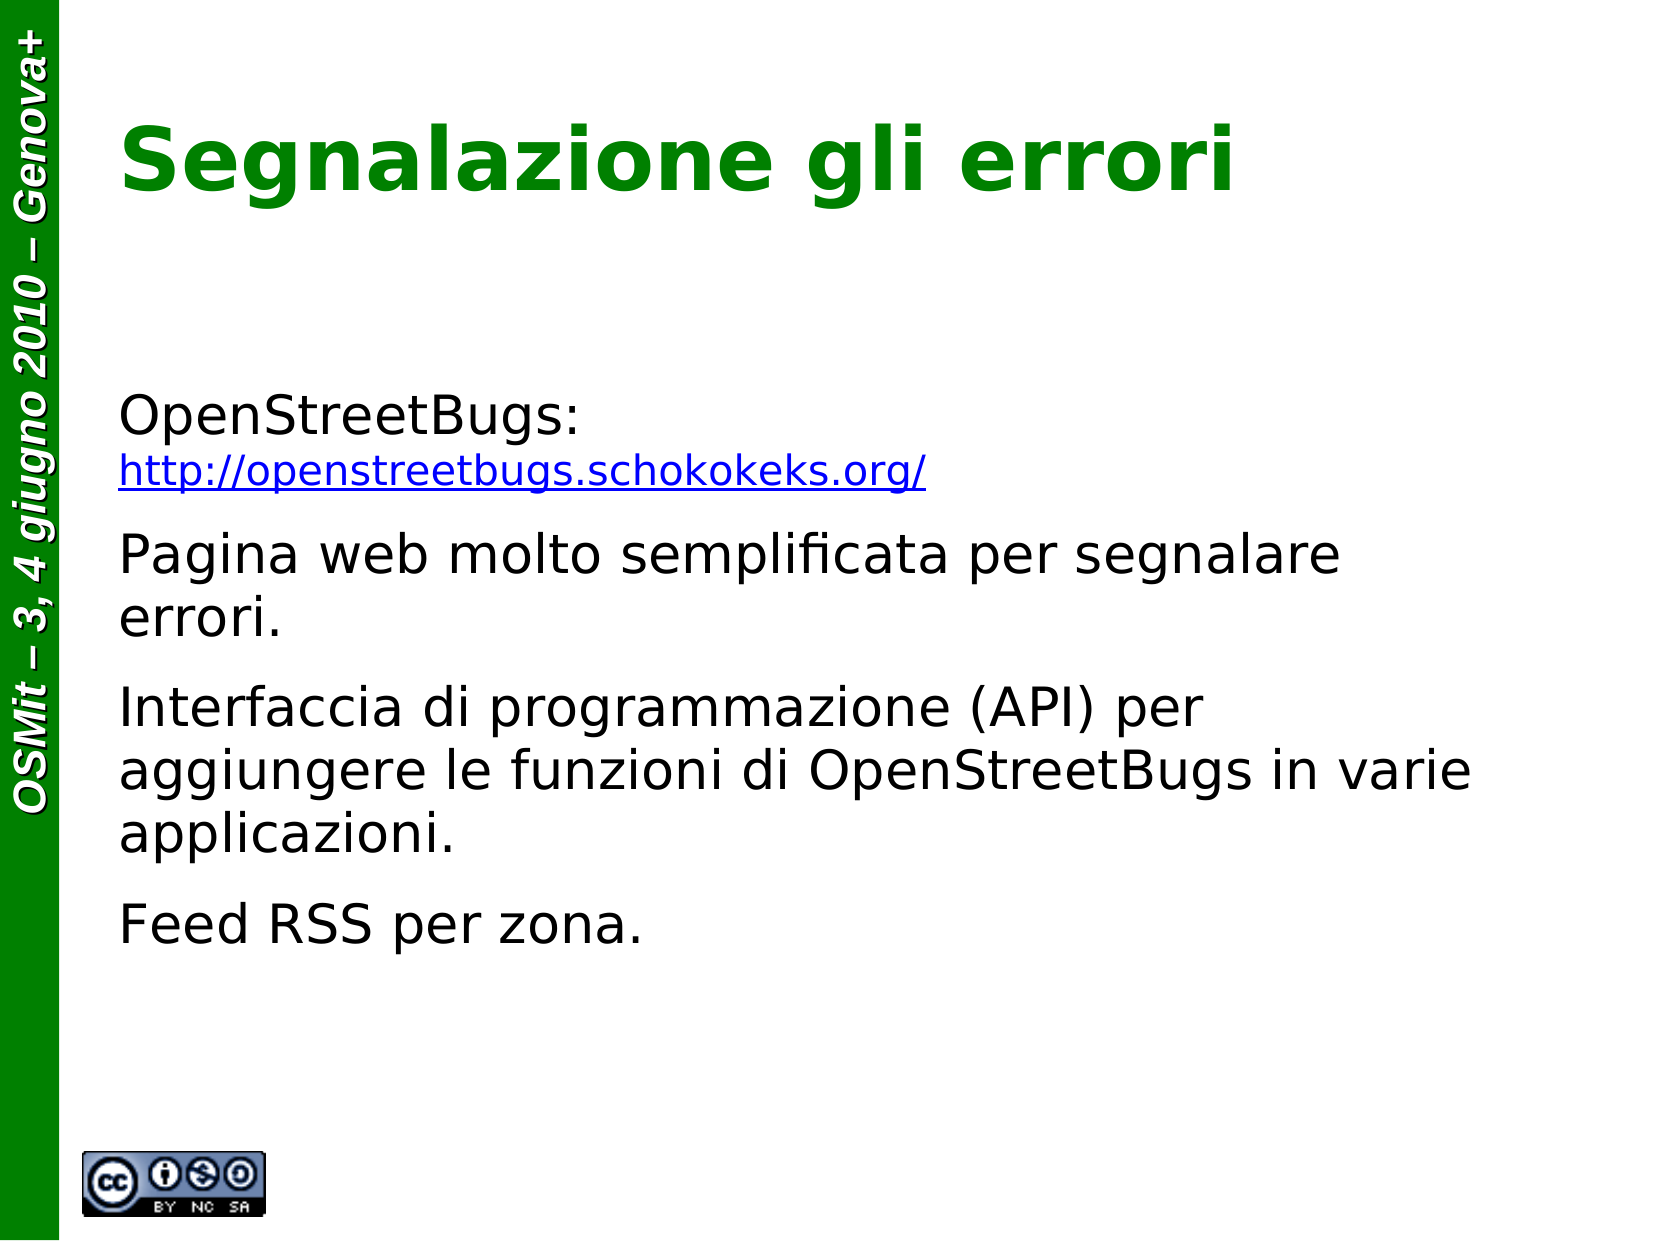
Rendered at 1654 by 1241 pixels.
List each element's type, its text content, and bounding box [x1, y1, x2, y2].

title Segnalazione gli errori [118, 64, 1394, 257]
list OpenStreetBugs: http://openstreetbugs.schokokeks.org/ Pagina web molto semplificata per segnalare errori. Interfaccia di programmazione (API) per aggiungere le funzioni di OpenStreetBugs in varie applicazioni. Feed RSS per zona. [118, 383, 1477, 1094]
picture [82, 1151, 266, 1217]
